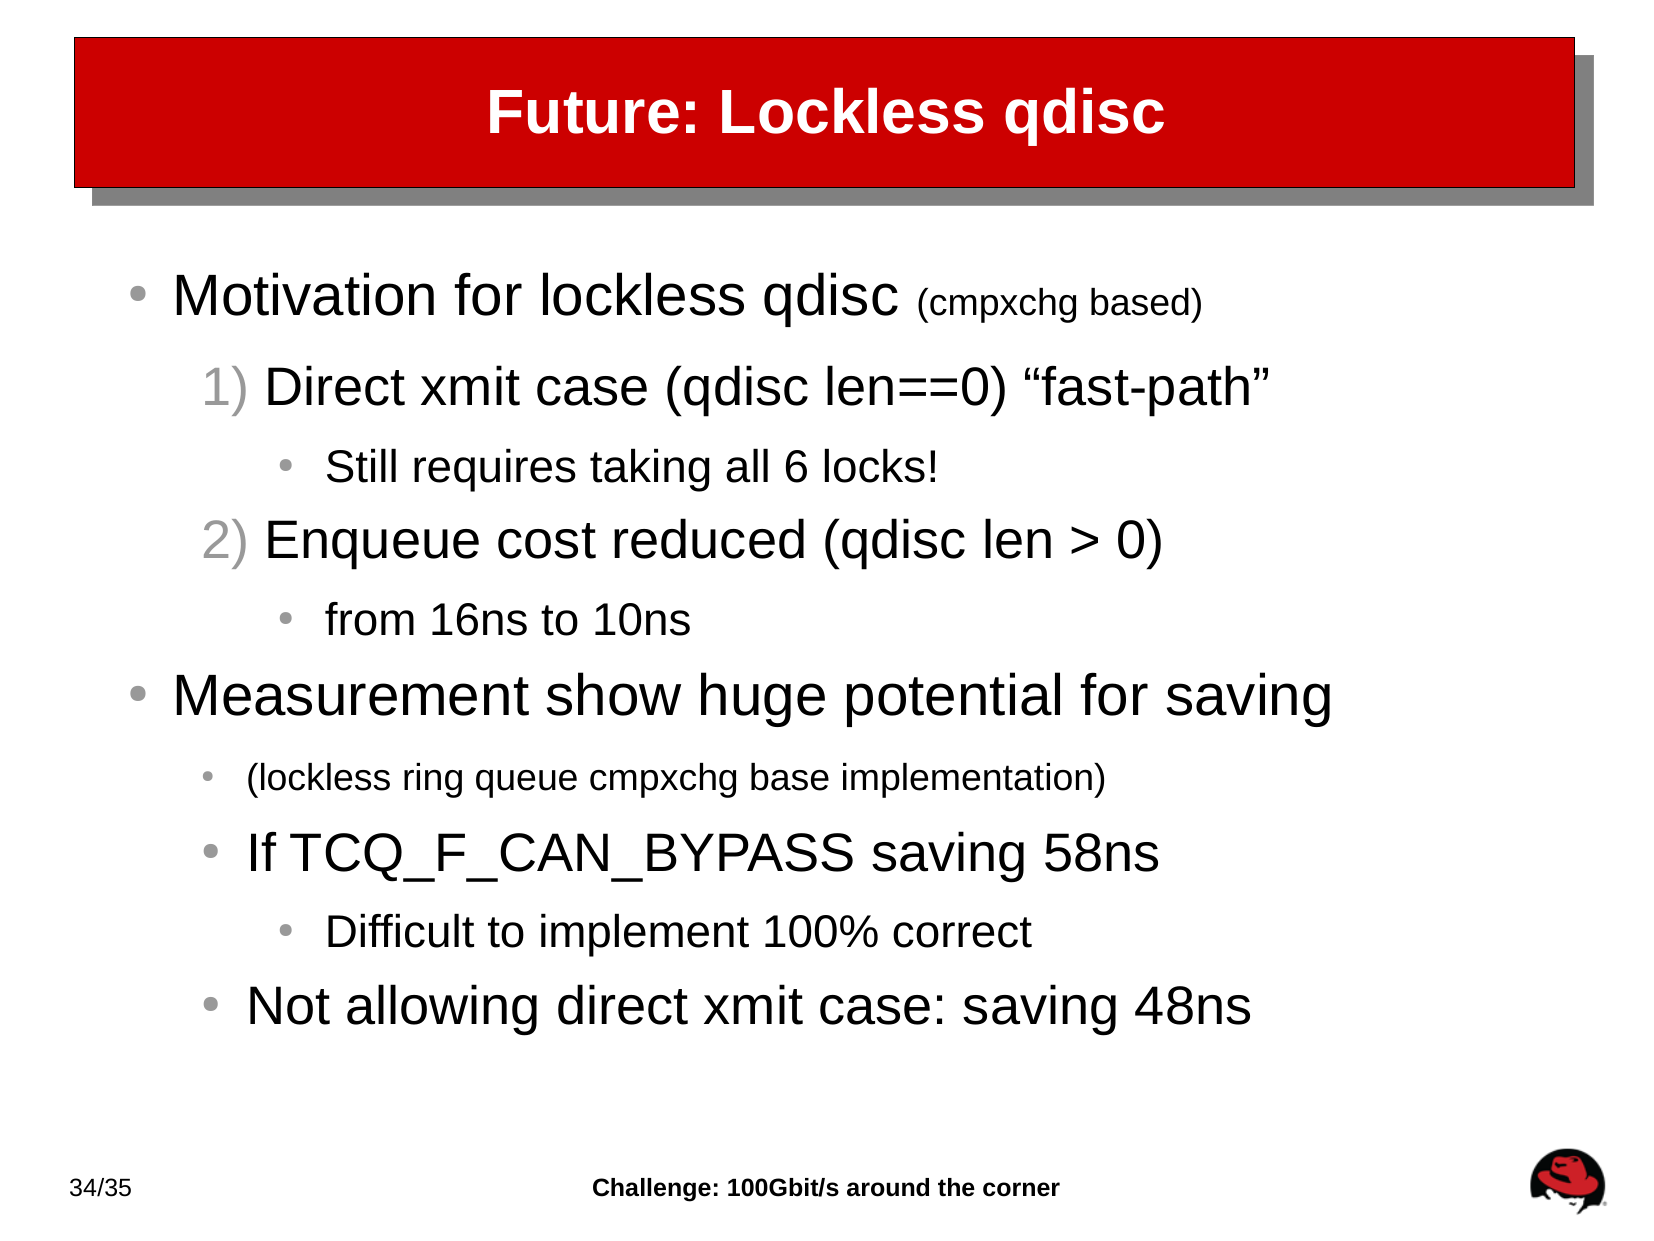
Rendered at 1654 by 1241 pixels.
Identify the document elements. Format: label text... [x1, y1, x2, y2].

title Future: Lockless qdisc [116, 37, 1538, 188]
picture [1529, 1146, 1613, 1224]
list Motivation for lockless qdisc (cmpxchg based) Direct xmit case (qdisc len==0) “fast-path” Still requires taking all 6 locks! Enqueue cost reduced (qdisc len > 0) from 16ns to 10ns Measurement show huge potential for saving (lockless ring queue cmpxchg base implementation) If TCQ_F_CAN_BYPASS saving 58ns Difficult to implement 100% correct Not allowing direct xmit case: saving 48ns [112, 262, 1538, 1115]
